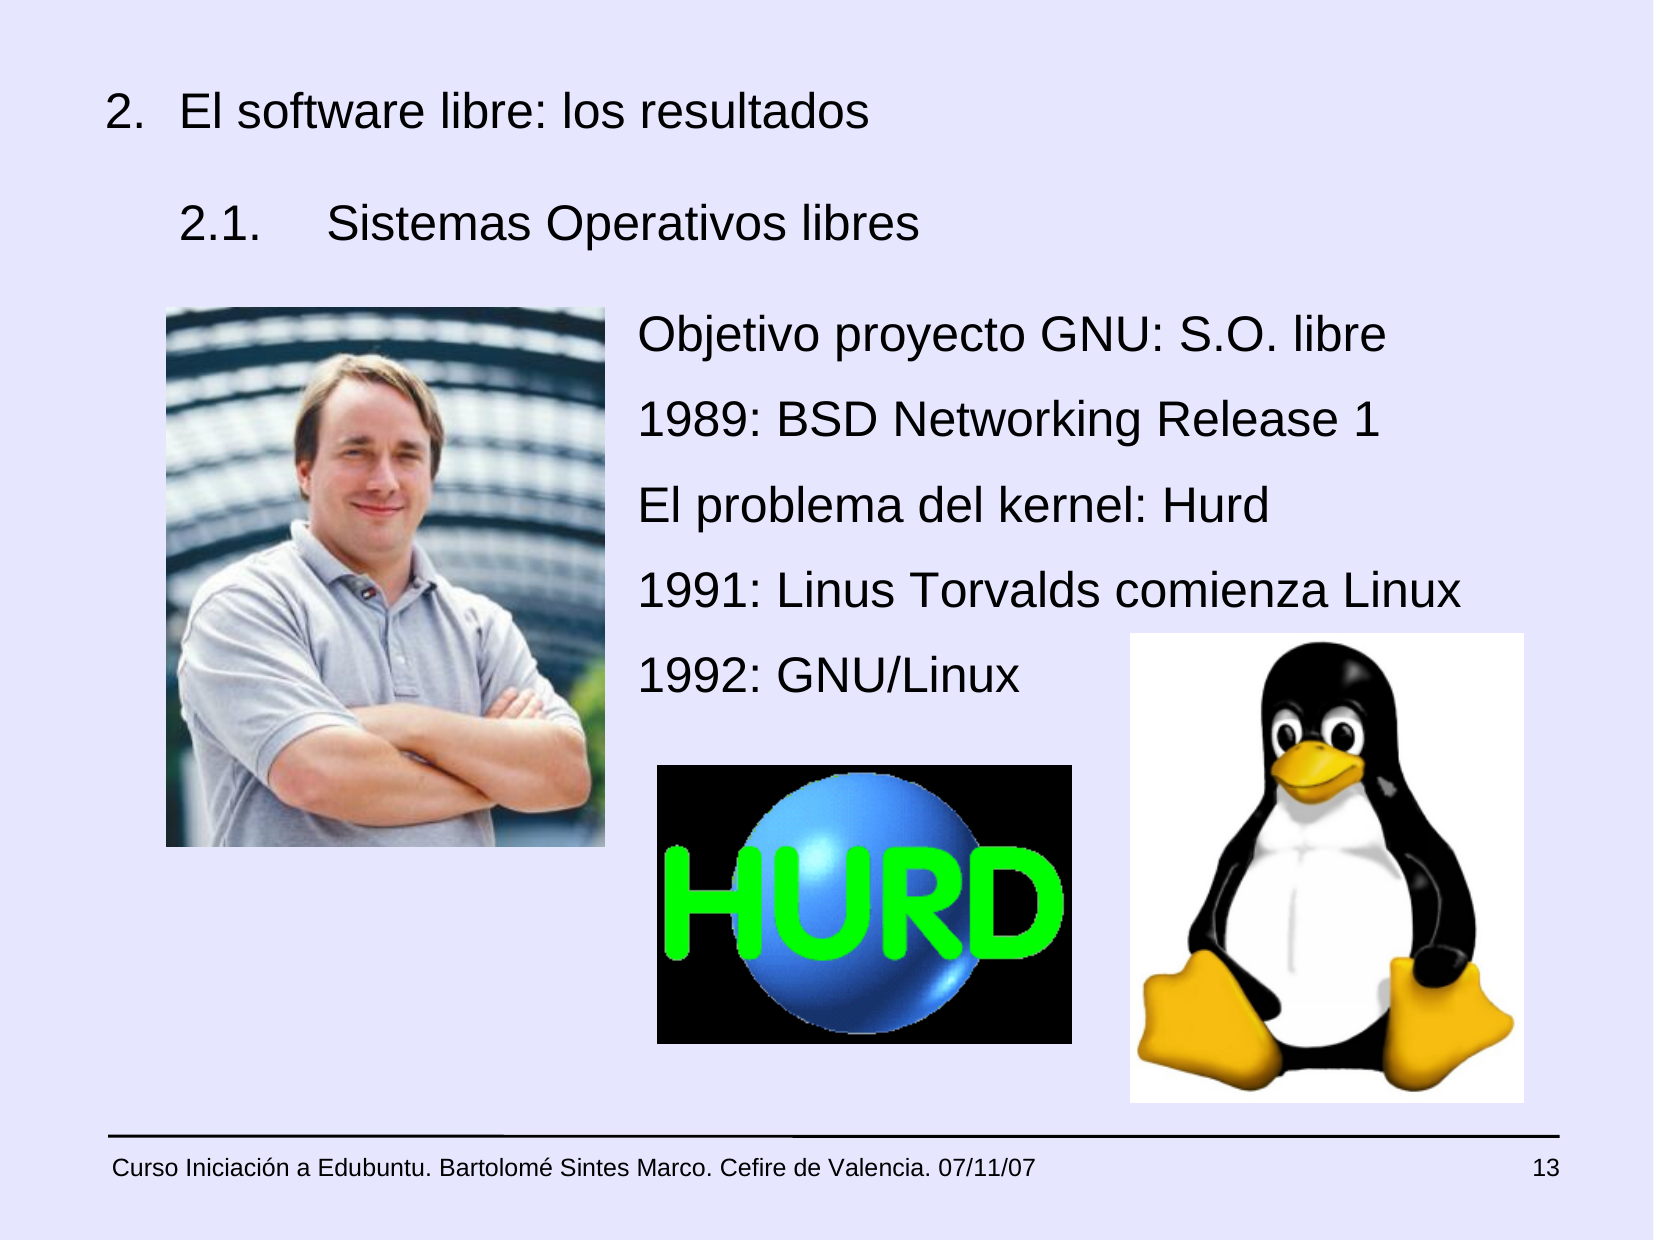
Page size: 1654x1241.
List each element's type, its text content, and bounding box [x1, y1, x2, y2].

picture [1130, 633, 1524, 1103]
text_box 2. El software libre: los resultados 2.1. Sistemas Operativos libres Objetivo proyecto GNU: S.O. libre 1989: BSD Networking Release 1 El problema del kernel: Hurd 1991: Linus Torvalds comienza Linux 1992: GNU/Linux [104, 83, 1555, 704]
picture [657, 765, 1072, 1044]
picture [166, 307, 605, 847]
